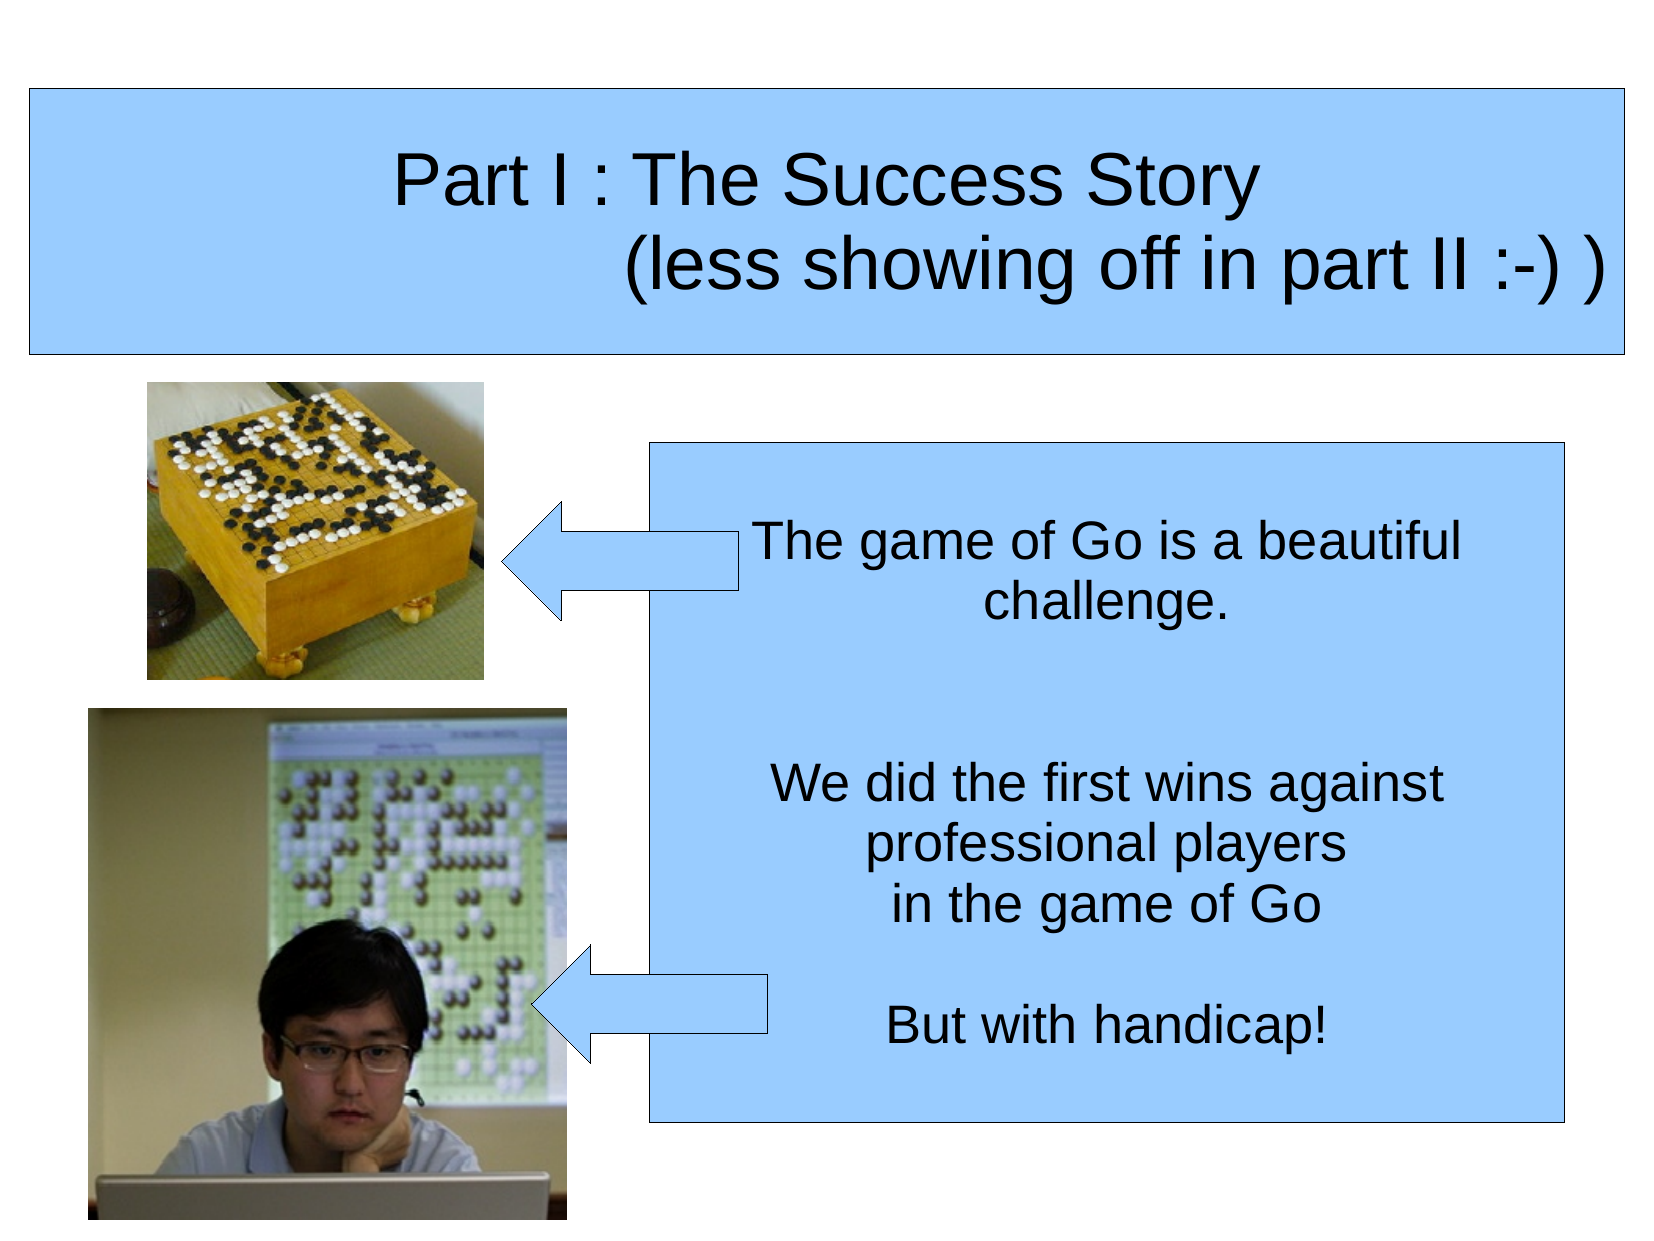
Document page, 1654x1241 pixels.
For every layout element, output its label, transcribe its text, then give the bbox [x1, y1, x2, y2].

text_box Part I : The Success Story (less showing off in part II :-) ) [29, 88, 1625, 355]
picture [88, 708, 567, 1220]
text_box The game of Go is a beautiful challenge. We did the first wins against professional players in the game of Go But with handicap! [649, 442, 1565, 1123]
text_box [501, 501, 739, 621]
text_box [531, 944, 768, 1064]
picture [147, 382, 484, 680]
